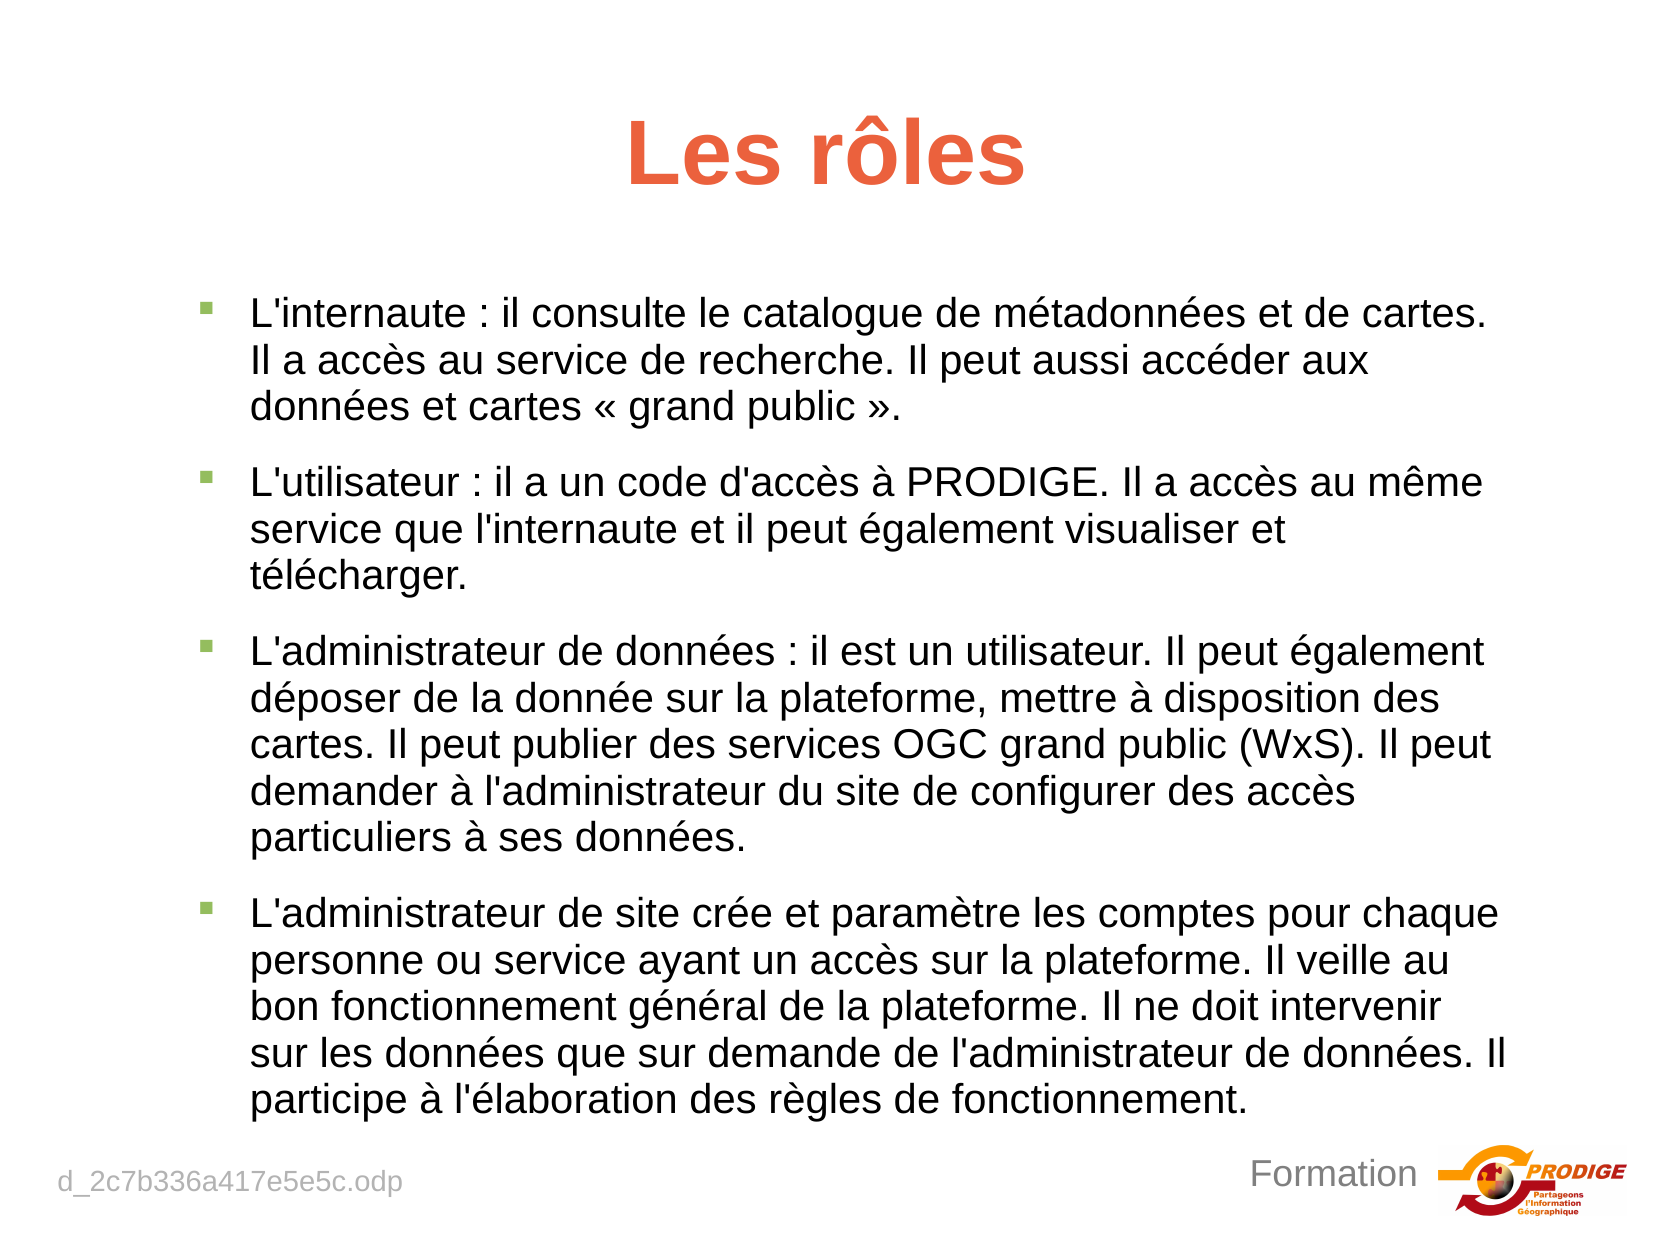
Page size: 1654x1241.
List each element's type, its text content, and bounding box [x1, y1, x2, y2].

picture [1438, 1145, 1627, 1216]
title Les rôles [82, 56, 1571, 250]
list L'internaute : il consulte le catalogue de métadonnées et de cartes. Il a accès au service de recherche. Il peut aussi accéder aux données et cartes « grand public ». L'utilisateur : il a un code d'accès à PRODIGE. Il a accès au même service que l'internaute et il peut également visualiser et télécharger. L'administrateur de données : il est un utilisateur. Il peut également déposer de la donnée sur la plateforme, mettre à disposition des cartes. Il peut publier des services OGC grand public (WxS). Il peut demander à l'administrateur du site de configurer des accès particuliers à ses données. L'administrateur de site crée et paramètre les comptes pour chaque personne ou service ayant un accès sur la plateforme. Il veille au bon fonctionnement général de la plateforme. Il ne doit intervenir sur les données que sur demande de l'administrateur de données. Il participe à l'élaboration des règles de fonctionnement. [179, 290, 1509, 1128]
